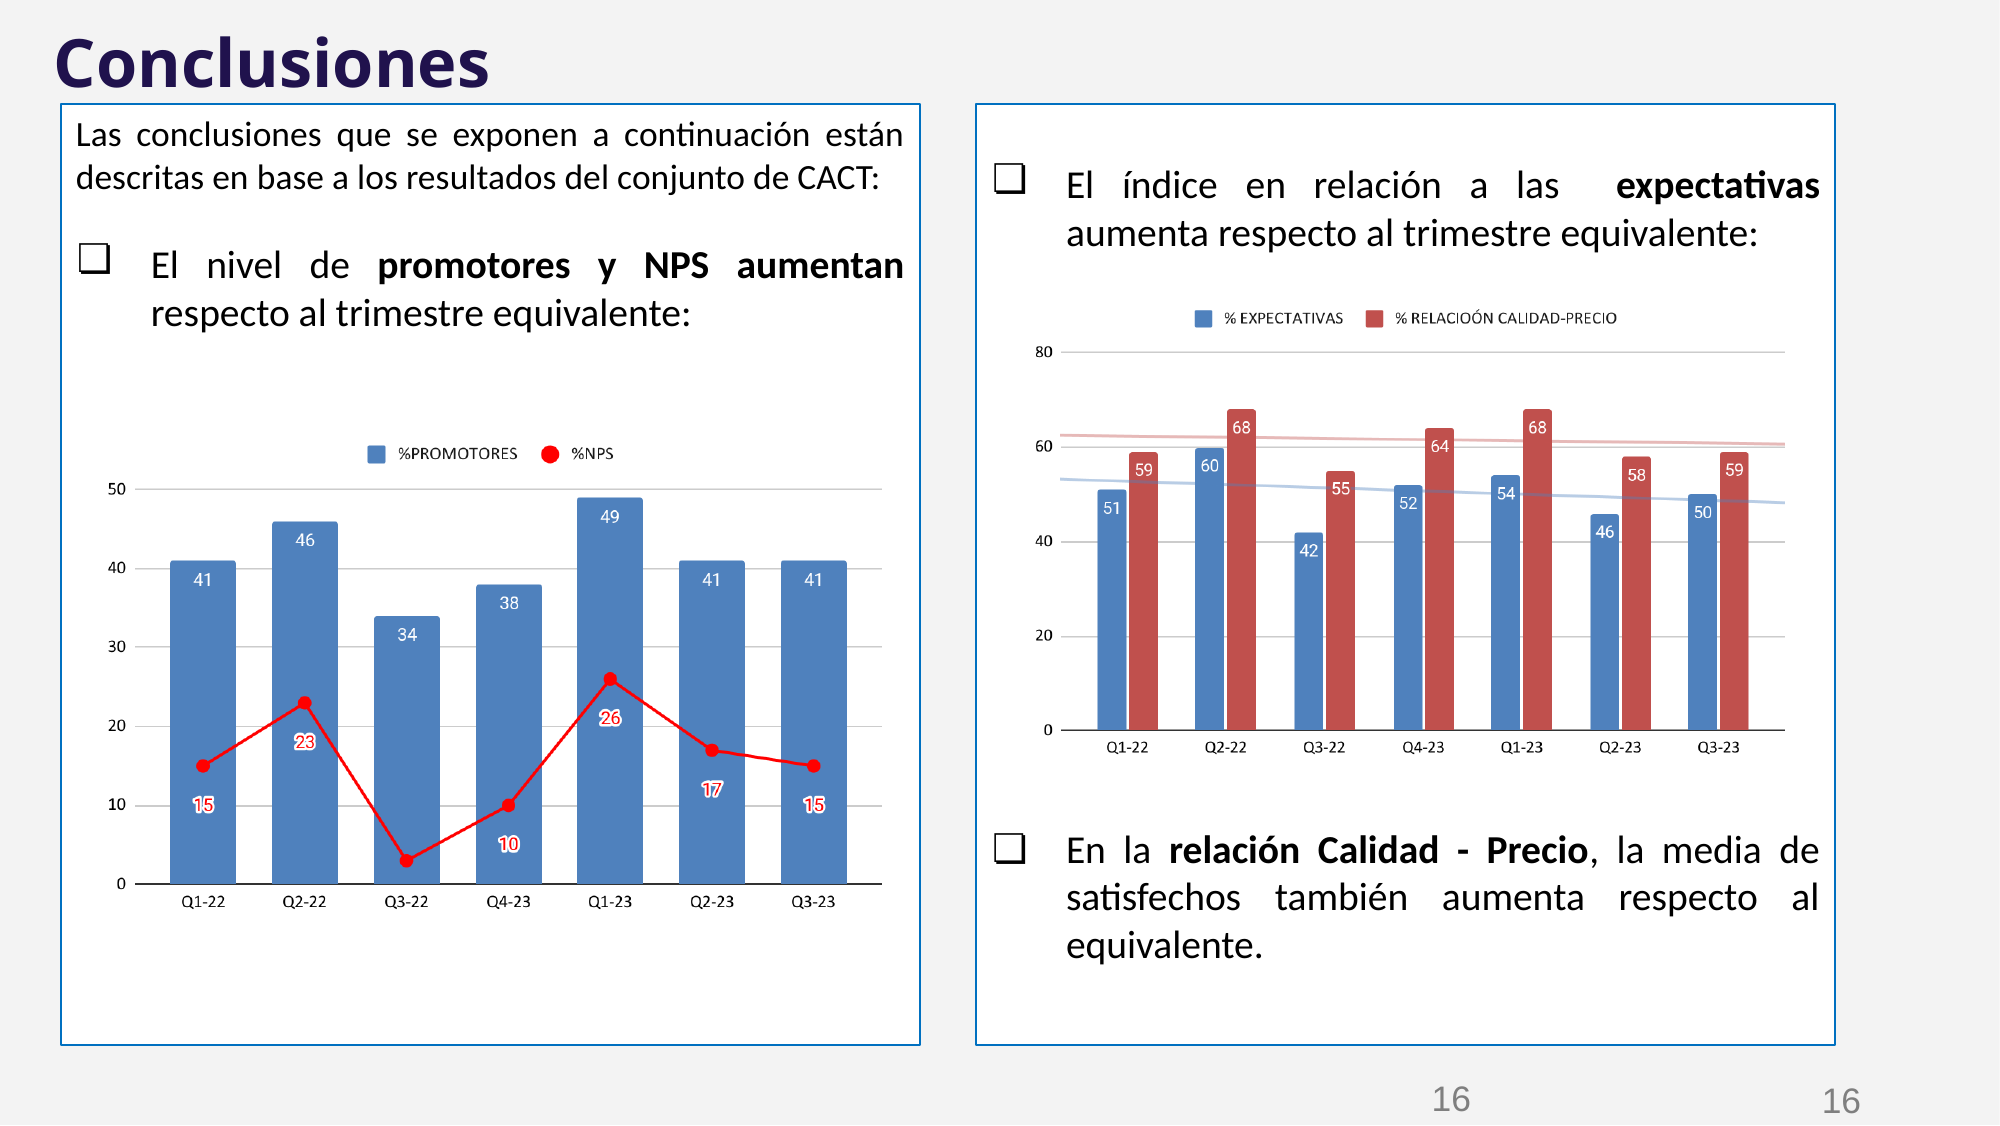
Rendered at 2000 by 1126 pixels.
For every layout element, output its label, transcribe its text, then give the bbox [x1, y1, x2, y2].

text_box <number> [1413, 1067, 1881, 1126]
text_box Conclusiones [53, 0, 1946, 124]
picture [72, 419, 908, 937]
text_box El índice en relación a las expectativas aumenta respecto al trimestre equivalente: En la relación Calidad - Precio, la media de satisfechos también aumenta respecto al equivalente. [976, 103, 1836, 1046]
picture [1001, 285, 1810, 781]
text_box Las conclusiones que se exponen a continuación están descritas en base a los resultados del conjunto de CACT: El nivel de promotores y NPS aumentan respecto al trimestre equivalente: [60, 103, 920, 1046]
